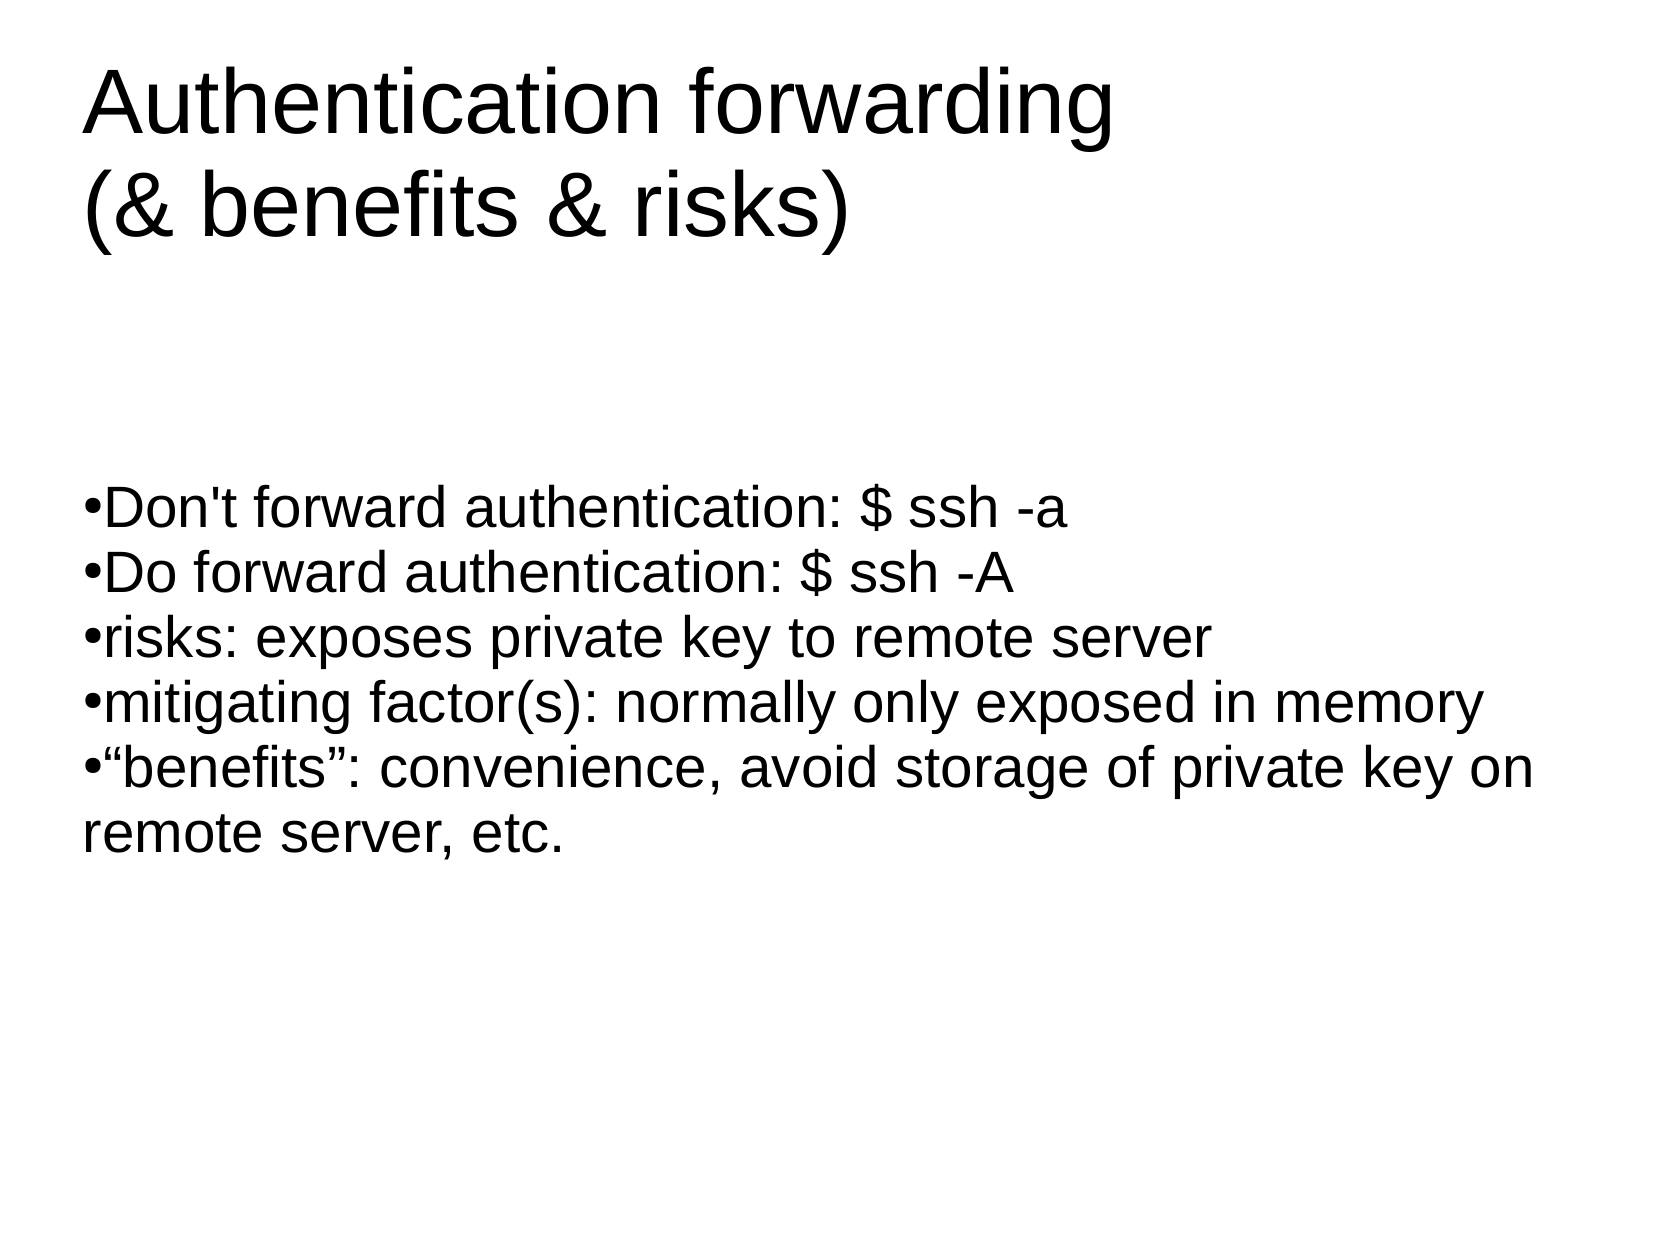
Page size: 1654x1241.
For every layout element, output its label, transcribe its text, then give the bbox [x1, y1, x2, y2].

title Authentication forwarding (& benefits & risks) [82, 50, 1571, 256]
subtitle Don't forward authentication: $ ssh -a Do forward authentication: $ ssh -A risks: exposes private key to remote server mitigating factor(s): normally only exposed in memory “benefits”: convenience, avoid storage of private key on remote server, etc. [82, 290, 1571, 1051]
